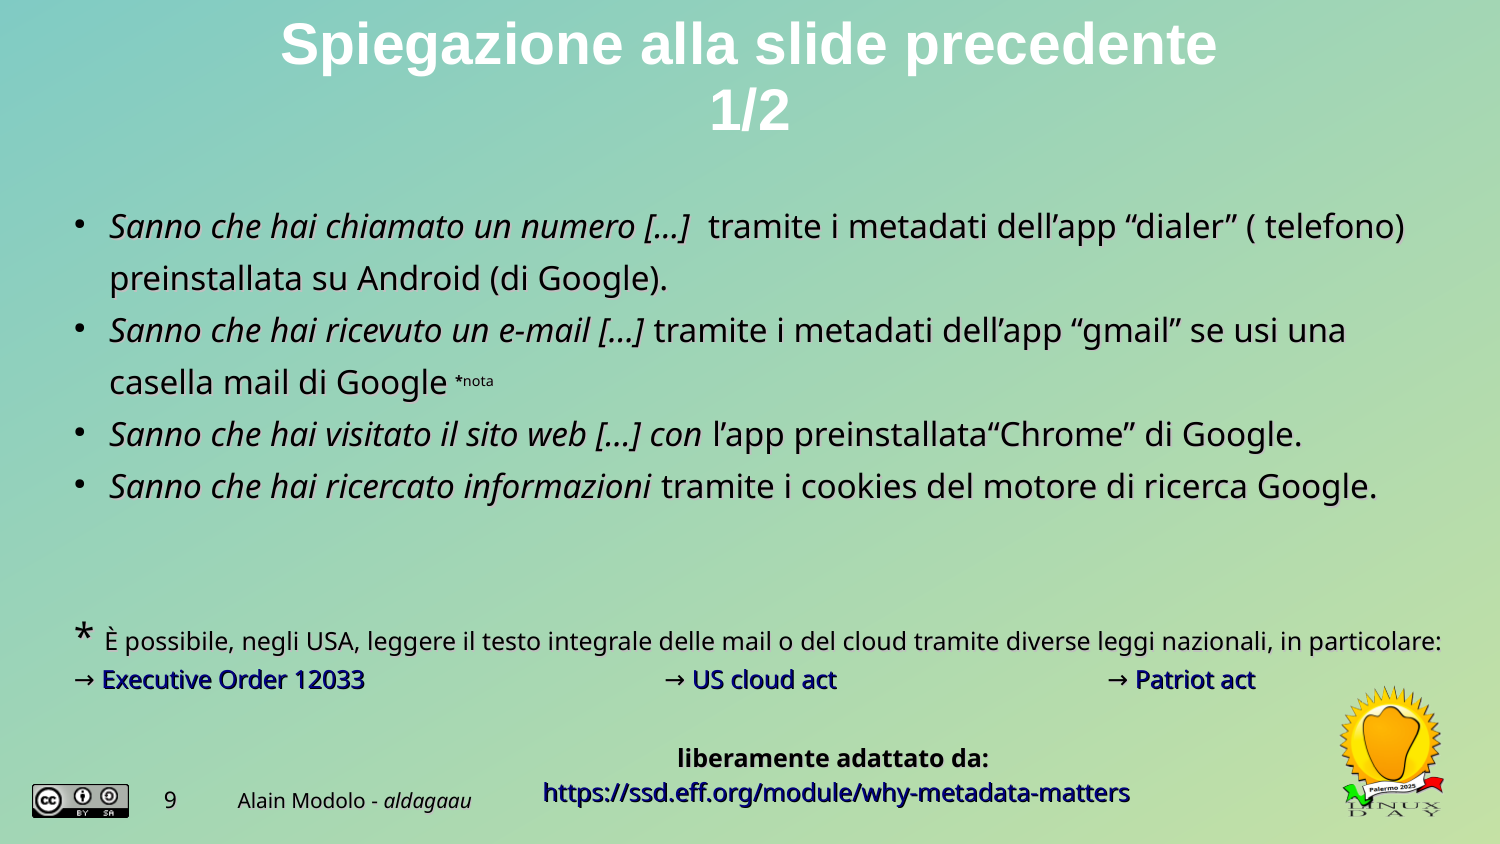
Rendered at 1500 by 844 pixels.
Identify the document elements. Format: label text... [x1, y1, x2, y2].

text_box liberamente adattato da: https://ssd.eff.org/module/why-metadata-matters [526, 732, 1147, 832]
picture [32, 784, 129, 818]
title Spiegazione alla slide precedente 1/2 [261, 0, 1239, 158]
picture [1233, 670, 1500, 844]
text_box Sanno che hai chiamato un numero [...] tramite i metadati dell’app “dialer” ( telefono) preinstallata su Android (di Google). Sanno che hai ricevuto un e-mail […] tramite i metadati dell’app “gmail” se usi una casella mail di Google *nota Sanno che hai visitato il sito web […] con l’app preinstallata“Chrome” di Google. Sanno che hai ricercato informazioni tramite i cookies del motore di ricerca Google. * È possibile, negli USA, leggere il testo integrale delle mail o del cloud tramite diverse leggi nazionali, in particolare: → Executive Order 12033 → US cloud act → Patriot act [59, 188, 1477, 704]
